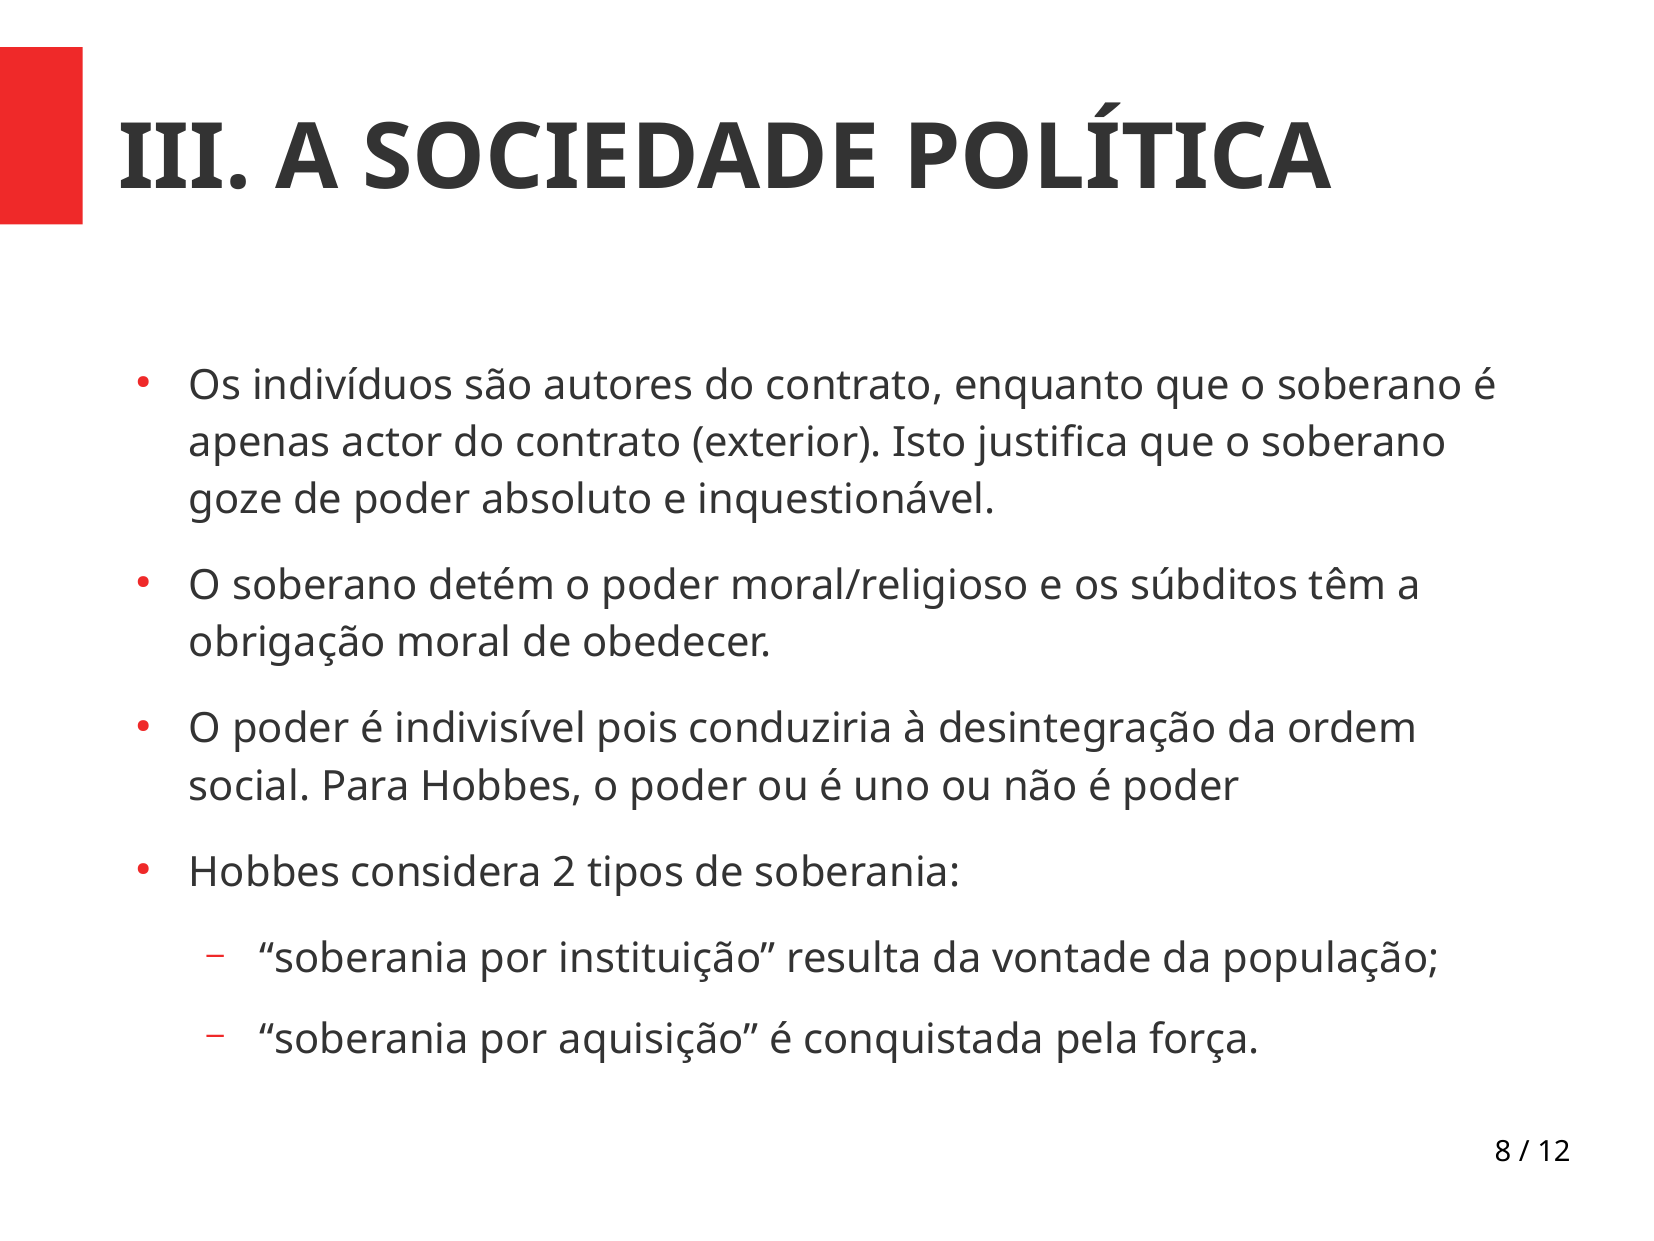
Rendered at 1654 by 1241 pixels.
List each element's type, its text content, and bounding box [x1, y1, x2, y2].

title III. A SOCIEDADE POLÍTICA [118, 49, 1571, 257]
list Os indivíduos são autores do contrato, enquanto que o soberano é apenas actor do contrato (exterior). Isto justifica que o soberano goze de poder absoluto e inquestionável. O soberano detém o poder moral/religioso e os súbditos têm a obrigação moral de obedecer. O poder é indivisível pois conduziria à desintegração da ordem social. Para Hobbes, o poder ou é uno ou não é poder Hobbes considera 2 tipos de soberania: “soberania por instituição” resulta da vontade da população; “soberania por aquisição” é conquistada pela força. [118, 354, 1536, 1074]
